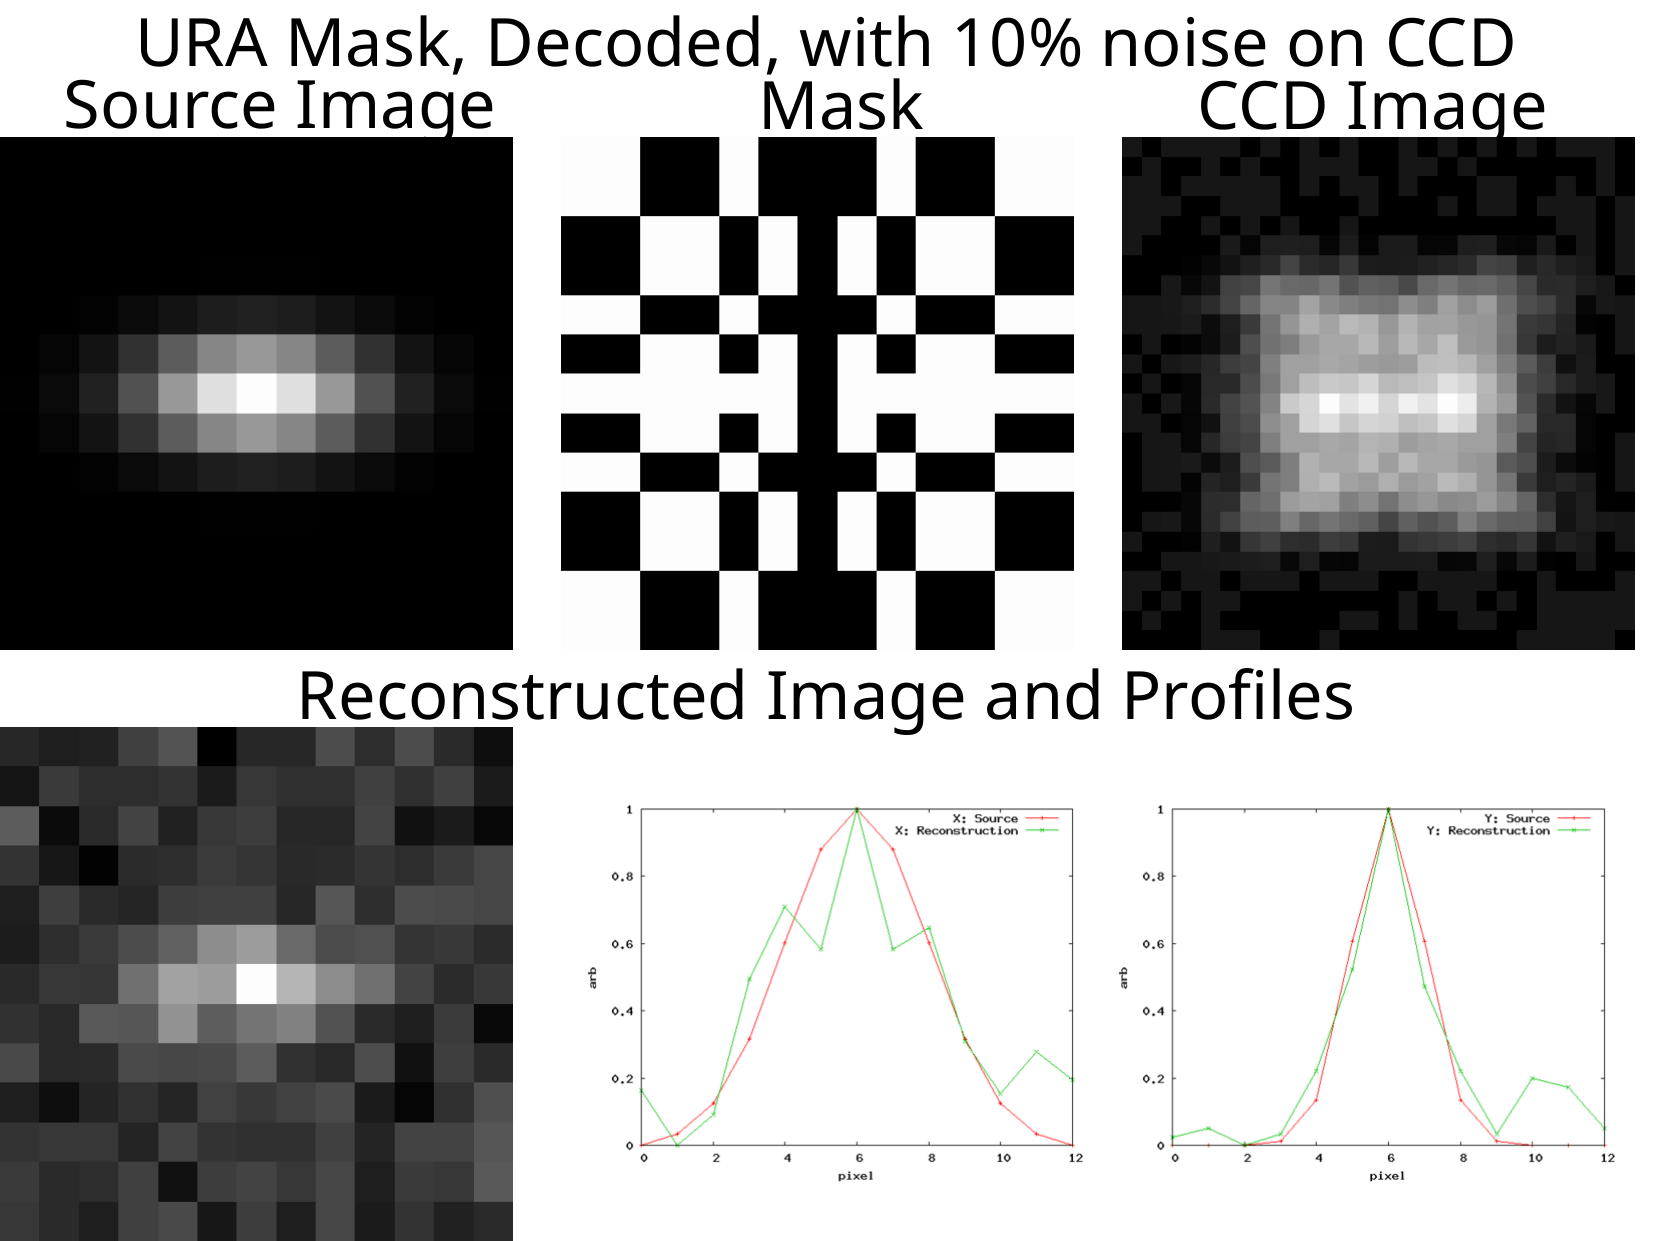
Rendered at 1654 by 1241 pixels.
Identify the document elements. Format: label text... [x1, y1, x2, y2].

picture [1122, 137, 1635, 650]
picture [1111, 795, 1625, 1182]
picture [580, 795, 1093, 1182]
picture [0, 137, 513, 650]
title CCD Image [1181, 81, 1565, 137]
title Source Image [29, 81, 532, 148]
picture [0, 727, 513, 1241]
title Reconstructed Image and Profiles [0, 649, 1654, 739]
title Mask [620, 81, 1063, 137]
picture [561, 137, 1074, 650]
title URA Mask, Decoded, with 10% noise on CCD [0, 0, 1654, 81]
